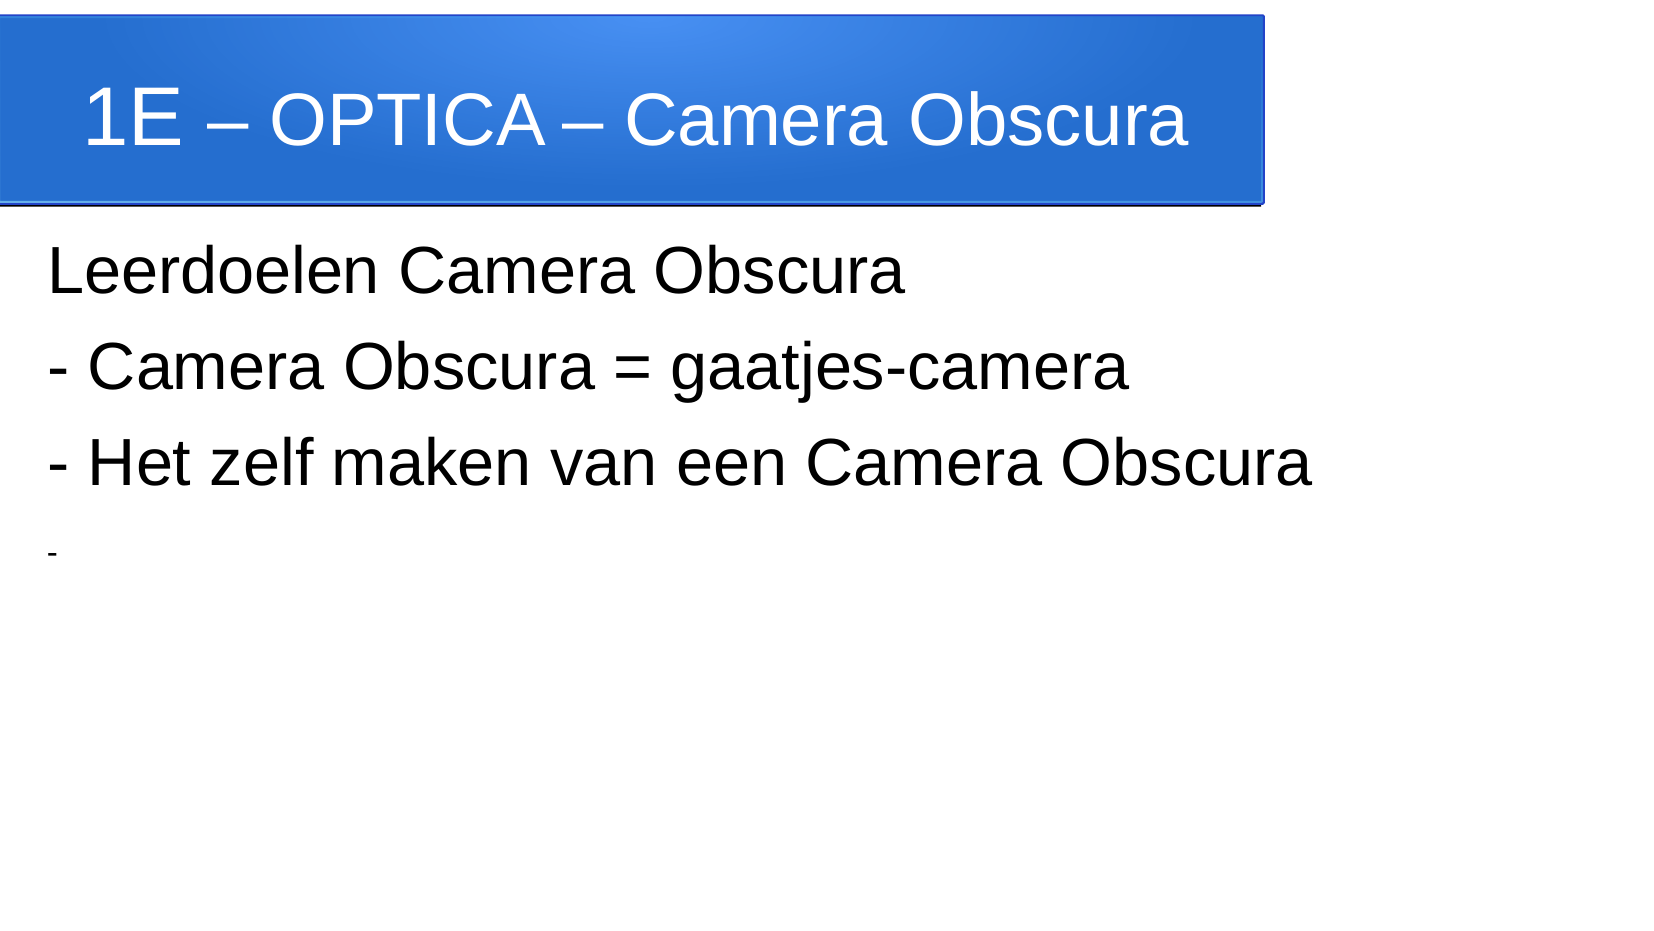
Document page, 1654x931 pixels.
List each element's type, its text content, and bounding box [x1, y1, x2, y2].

subtitle Leerdoelen Camera Obscura - Camera Obscura = gaatjes-camera - Het zelf maken van een Camera Obscura [47, 236, 1607, 922]
title 1E – OPTICA – Camera Obscura [82, 35, 1292, 189]
